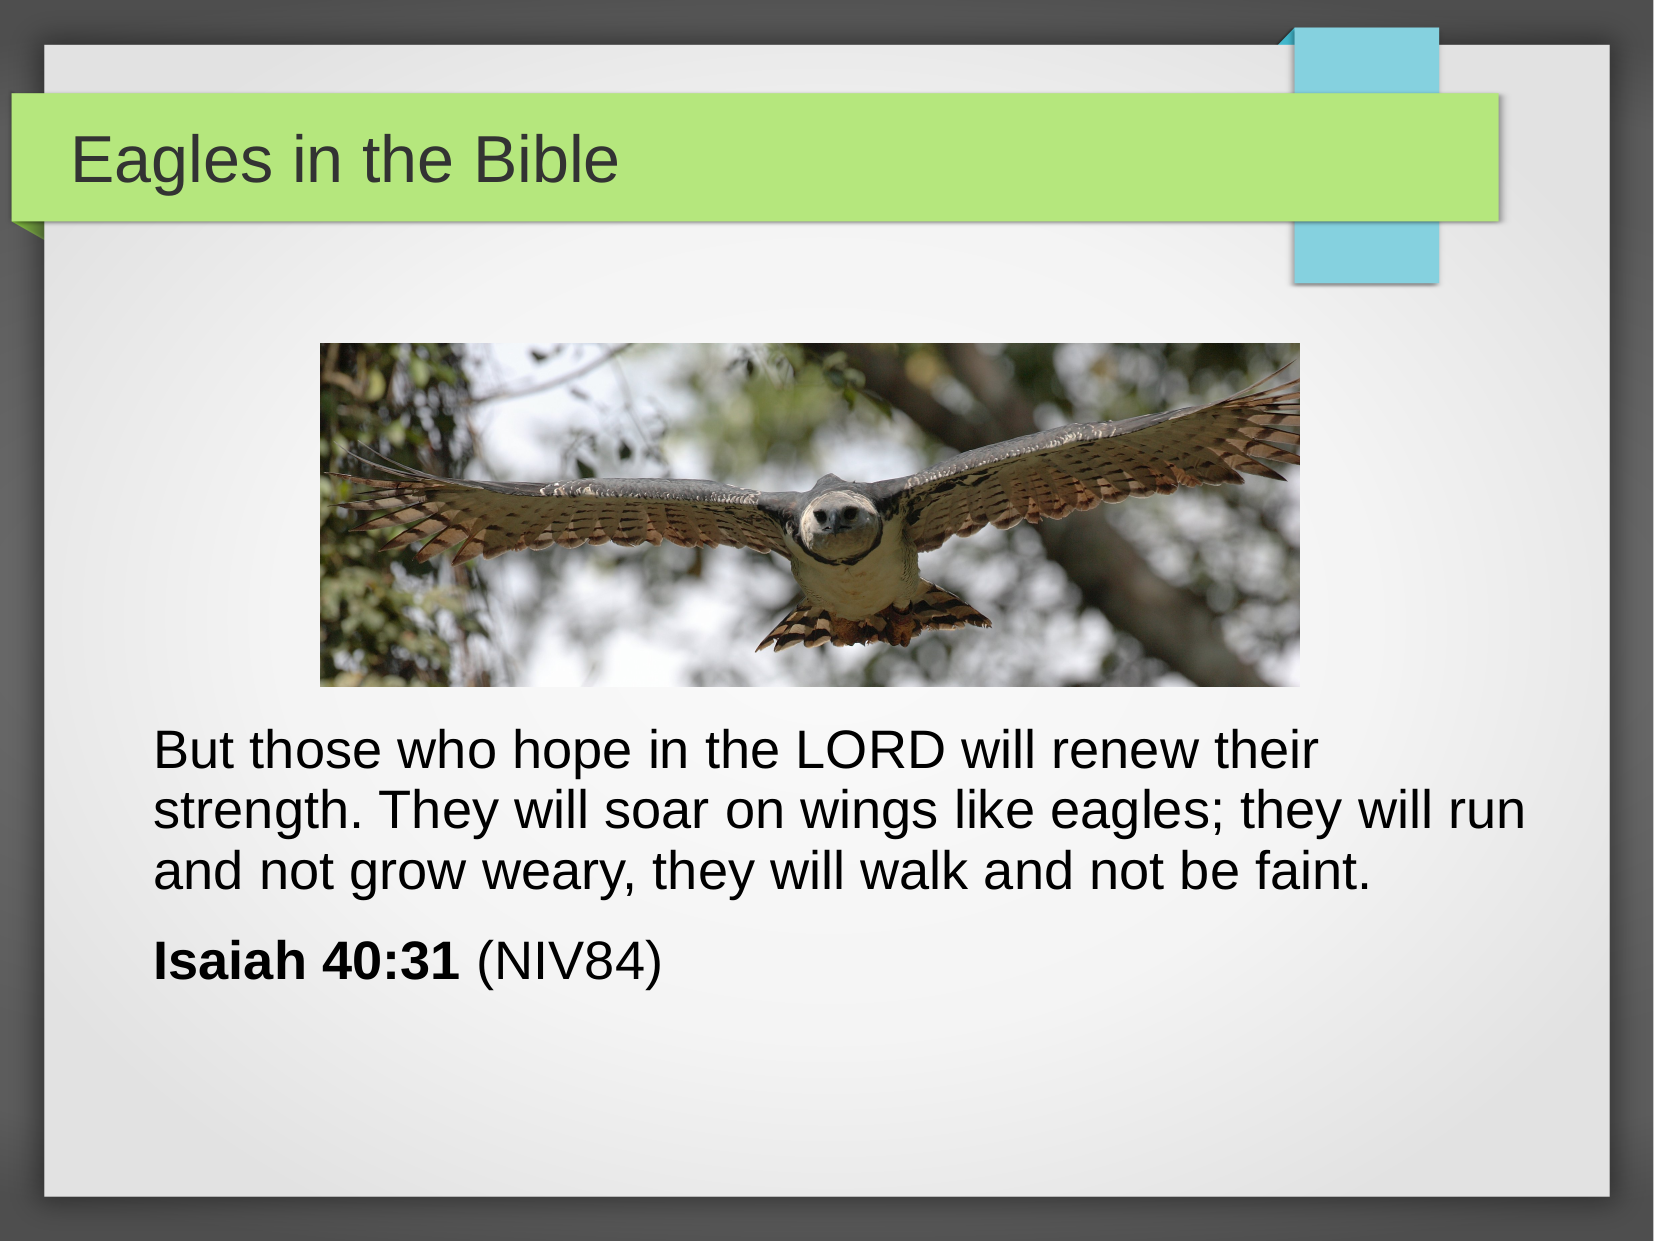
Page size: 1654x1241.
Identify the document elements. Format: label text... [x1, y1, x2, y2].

picture [0, 0, 1654, 1241]
title Eagles in the Bible [70, 106, 1229, 213]
list But those who hope in the LORD will renew their strength. They will soar on wings like eagles; they will run and not grow weary, they will walk and not be faint. Isaiah 40:31 (NIV84) [82, 719, 1538, 1063]
